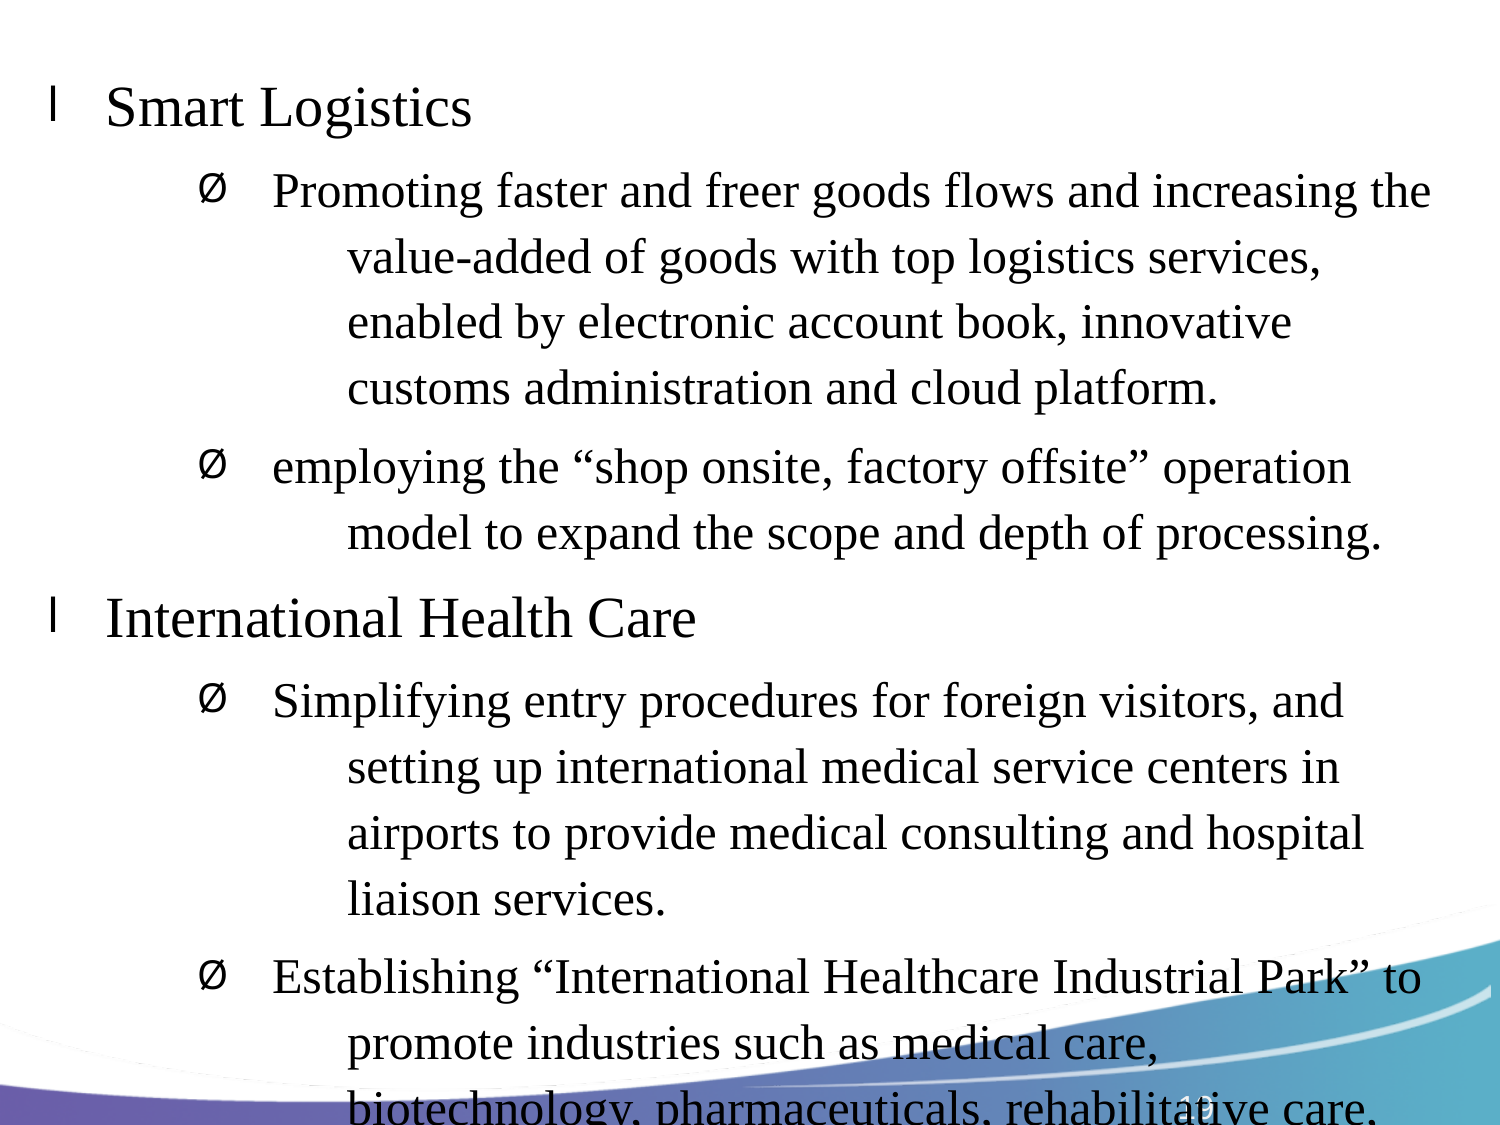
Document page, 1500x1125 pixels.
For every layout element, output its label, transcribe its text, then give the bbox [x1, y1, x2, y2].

text_box Smart Logistics Promoting faster and freer goods flows and increasing the value-added of goods with top logistics services, enabled by electronic account book, innovative customs administration and cloud platform. employing the “shop onsite, factory offsite” operation model to expand the scope and depth of processing. International Health Care Simplifying entry procedures for foreign visitors, and setting up international medical service centers in airports to provide medical consulting and hospital liaison services. Establishing “International Healthcare Industrial Park” to promote industries such as medical care, biotechnology, pharmaceuticals, rehabilitative care, health enhancement etc. [32, 54, 1468, 1075]
